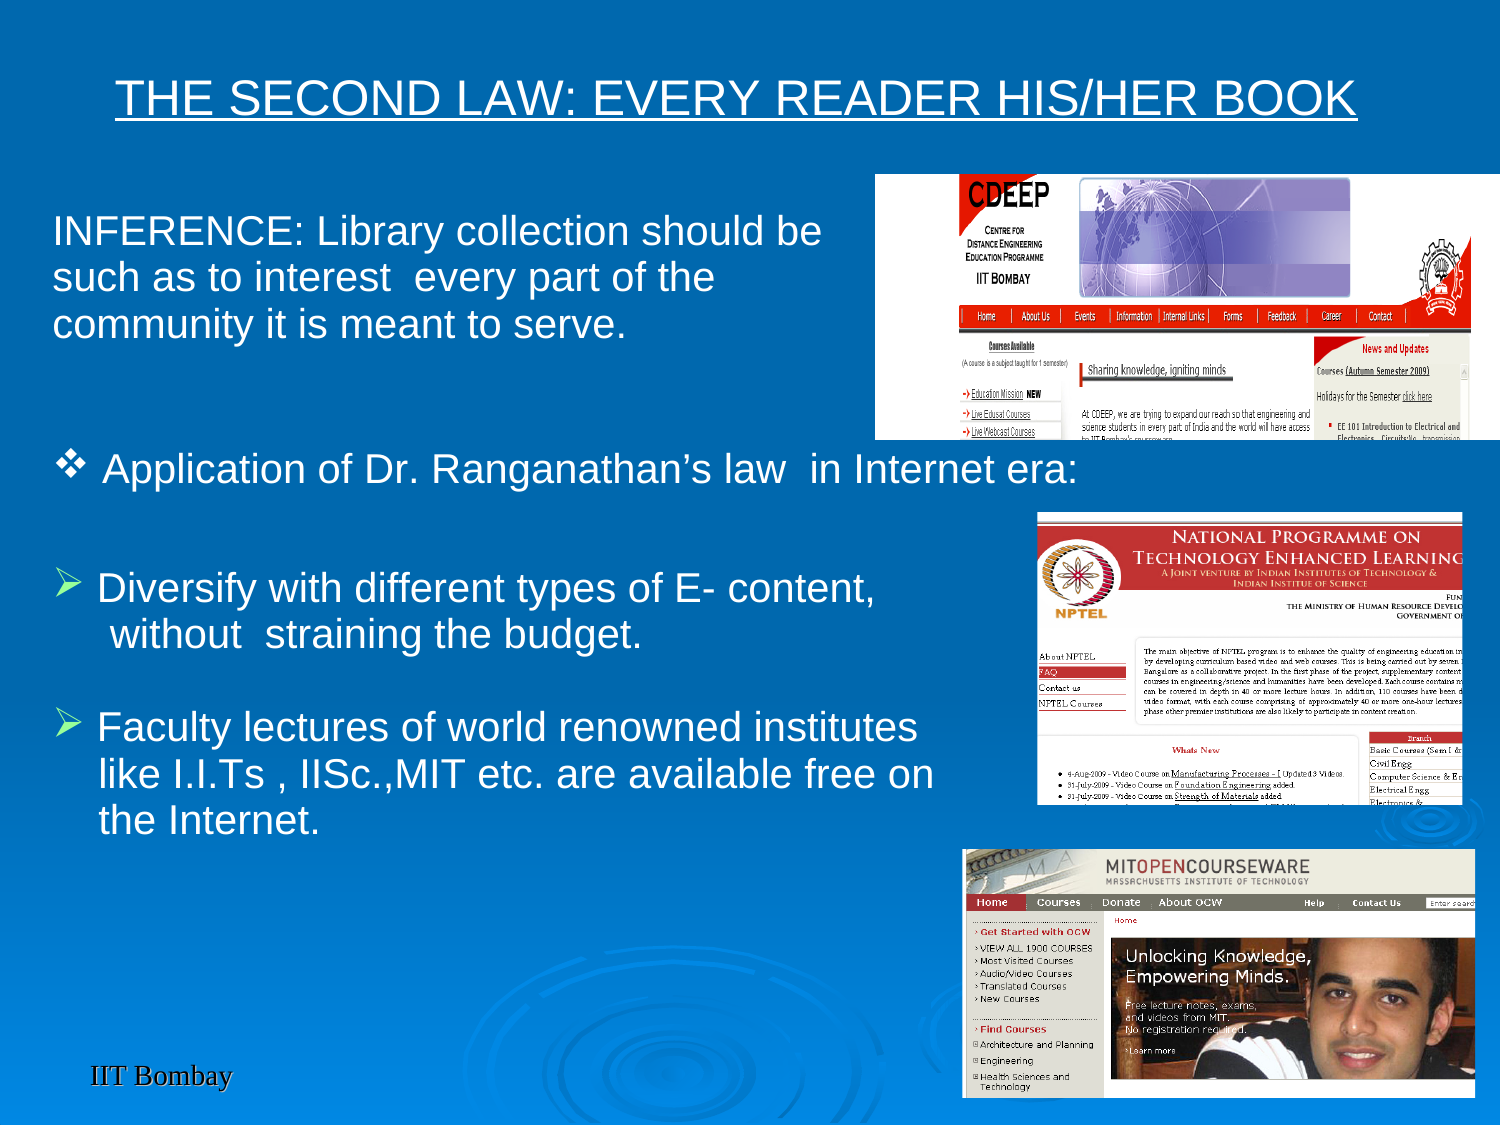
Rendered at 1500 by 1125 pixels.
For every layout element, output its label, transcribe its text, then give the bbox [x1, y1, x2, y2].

text_box THE SECOND LAW: EVERY READER HIS/HER BOOK [99, 62, 1438, 199]
picture [1037, 512, 1463, 805]
picture [875, 174, 1500, 440]
picture [962, 849, 1476, 1098]
text_box INFERENCE: Library collection should be such as to interest every part of the community it is meant to serve. Application of Dr. Ranganathan’s law in Internet era: Diversify with different types of E- content, without straining the budget. Faculty lectures of world renowned institutes like I.I.Ts , IISc.,MIT etc. are available free on the Internet. [37, 199, 1313, 945]
